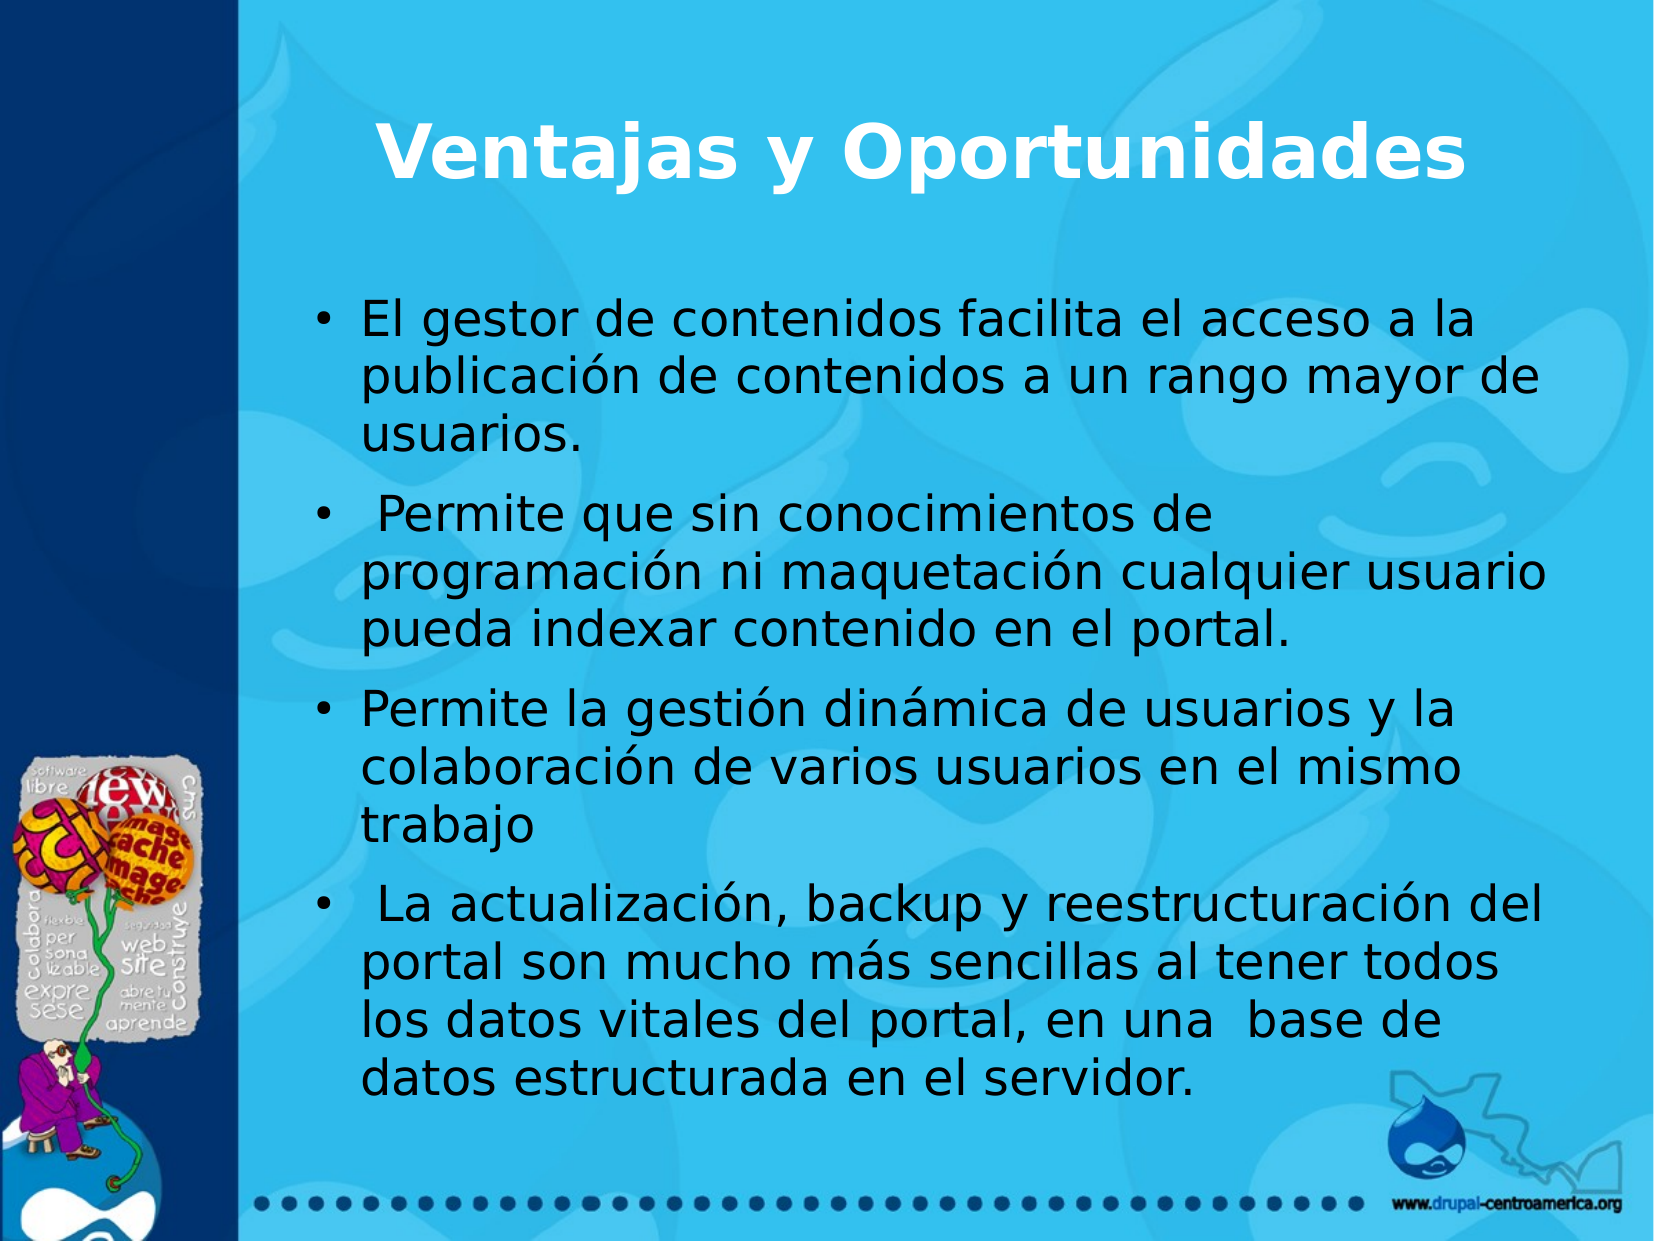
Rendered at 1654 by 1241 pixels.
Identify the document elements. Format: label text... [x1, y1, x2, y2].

list El gestor de contenidos facilita el acceso a la publicación de contenidos a un rango mayor de usuarios. Permite que sin conocimientos de programación ni maquetación cualquier usuario pueda indexar contenido en el portal. Permite la gestión dinámica de usuarios y la colaboración de varios usuarios en el mismo trabajo La actualización, backup y reestructuración del portal son mucho más sencillas al tener todos los datos vitales del portal, en una base de datos estructurada en el servidor. [300, 290, 1571, 1109]
picture [0, 0, 1654, 1241]
title Ventajas y Oportunidades [300, 109, 1571, 197]
